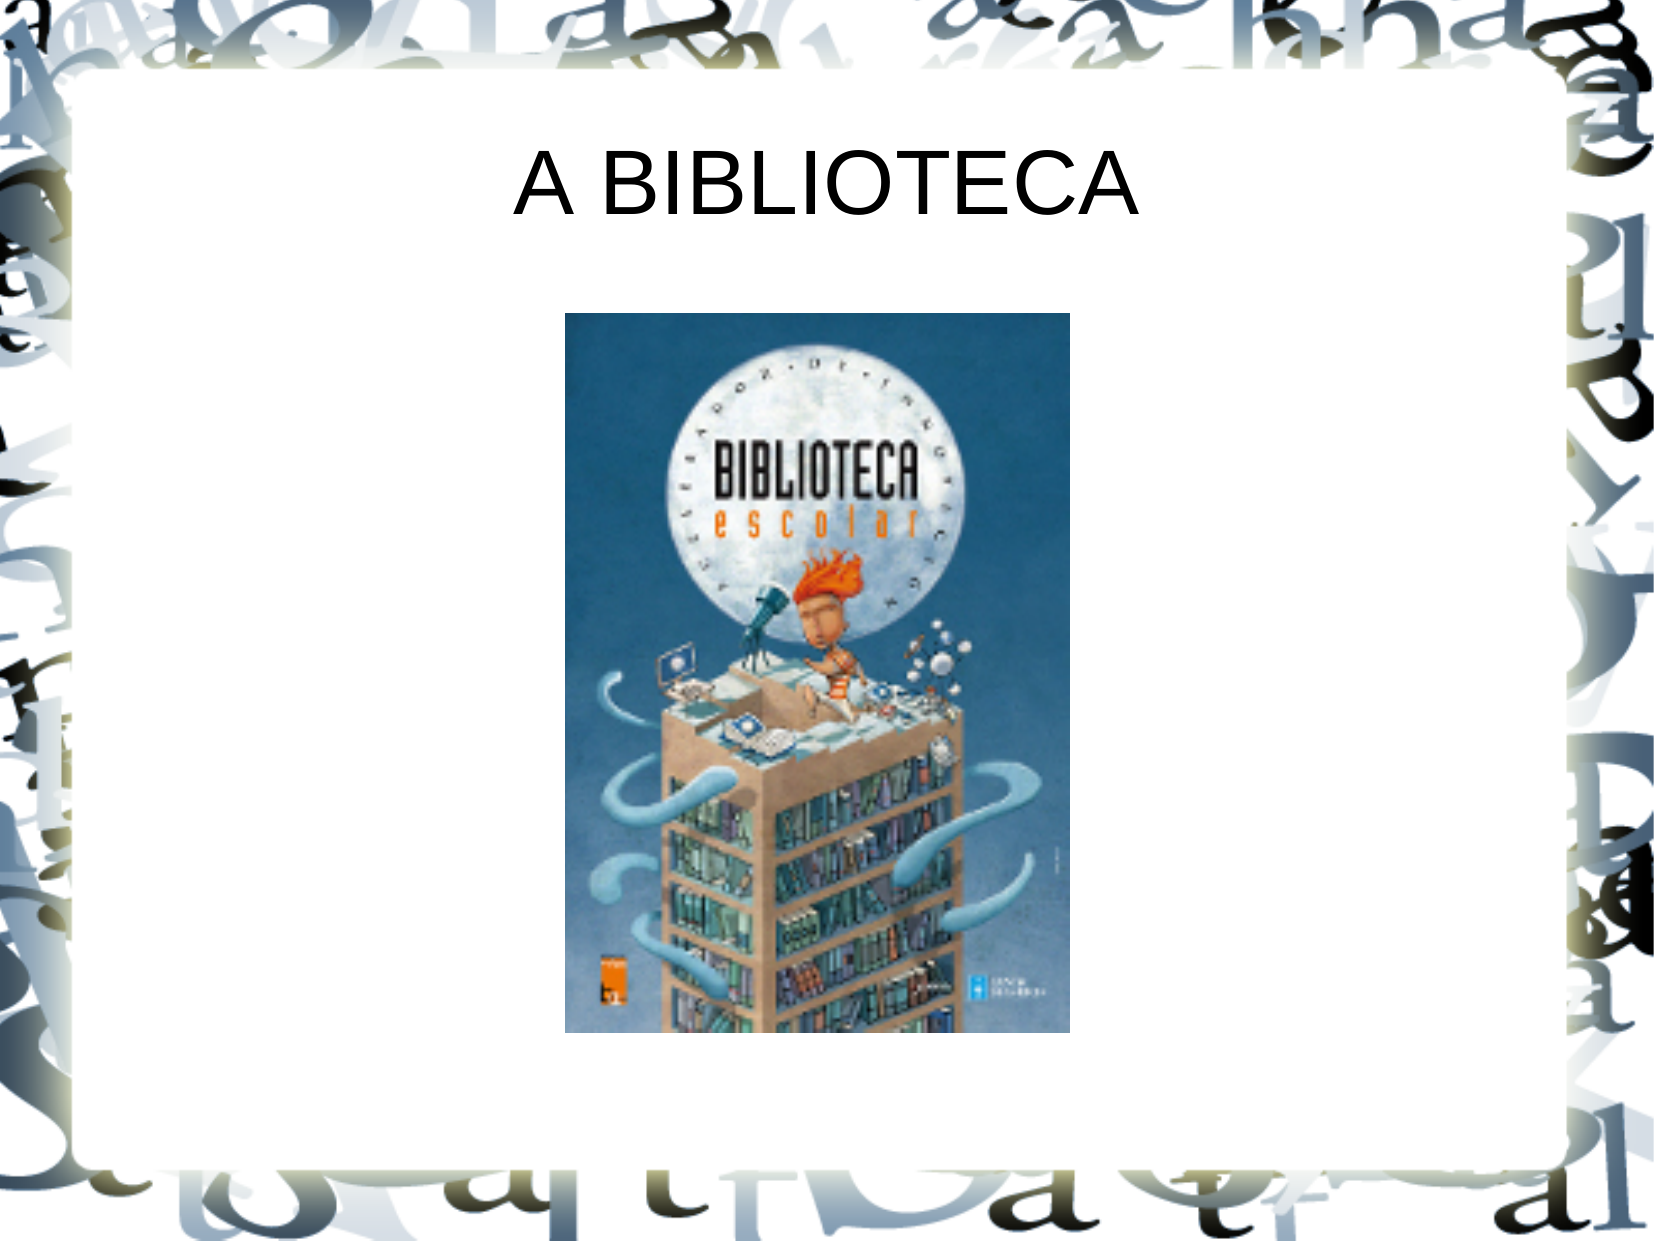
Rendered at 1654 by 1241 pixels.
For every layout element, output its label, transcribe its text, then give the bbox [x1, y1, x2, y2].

picture [0, 0, 1654, 1241]
title A BIBLIOTECA [82, 78, 1571, 287]
